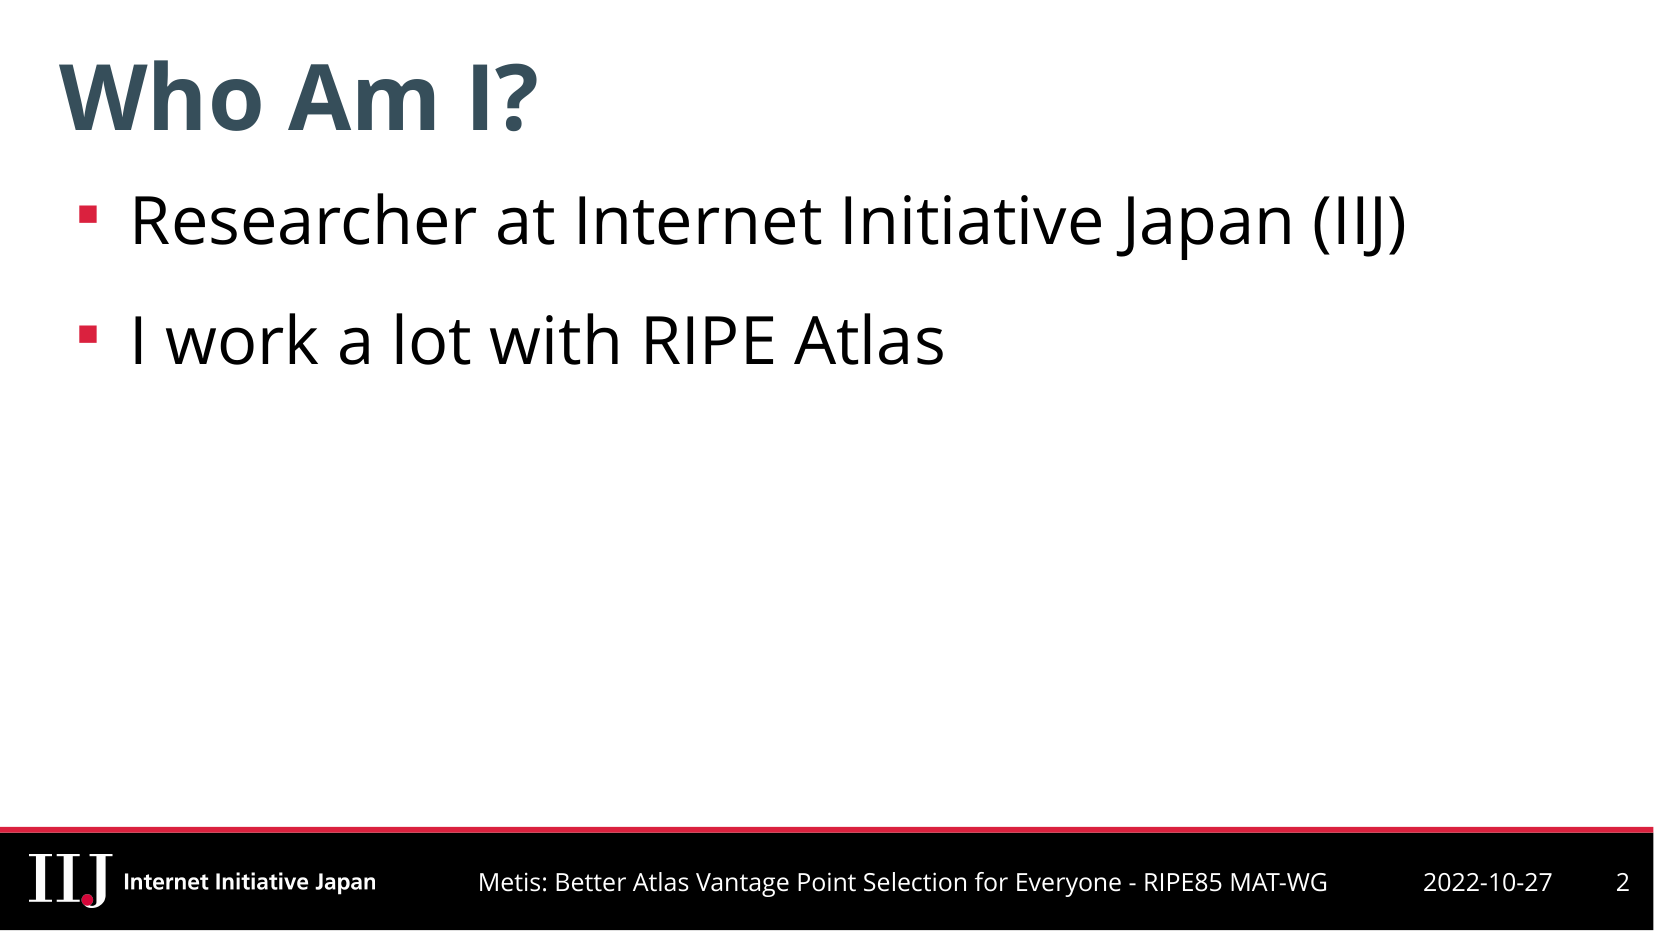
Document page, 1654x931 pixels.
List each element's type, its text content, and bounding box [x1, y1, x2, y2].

list Researcher at Internet Initiative Japan (IIJ) I work a lot with RIPE Atlas [59, 172, 1595, 768]
picture [29, 854, 375, 908]
title Who Am I? [59, 17, 1548, 172]
